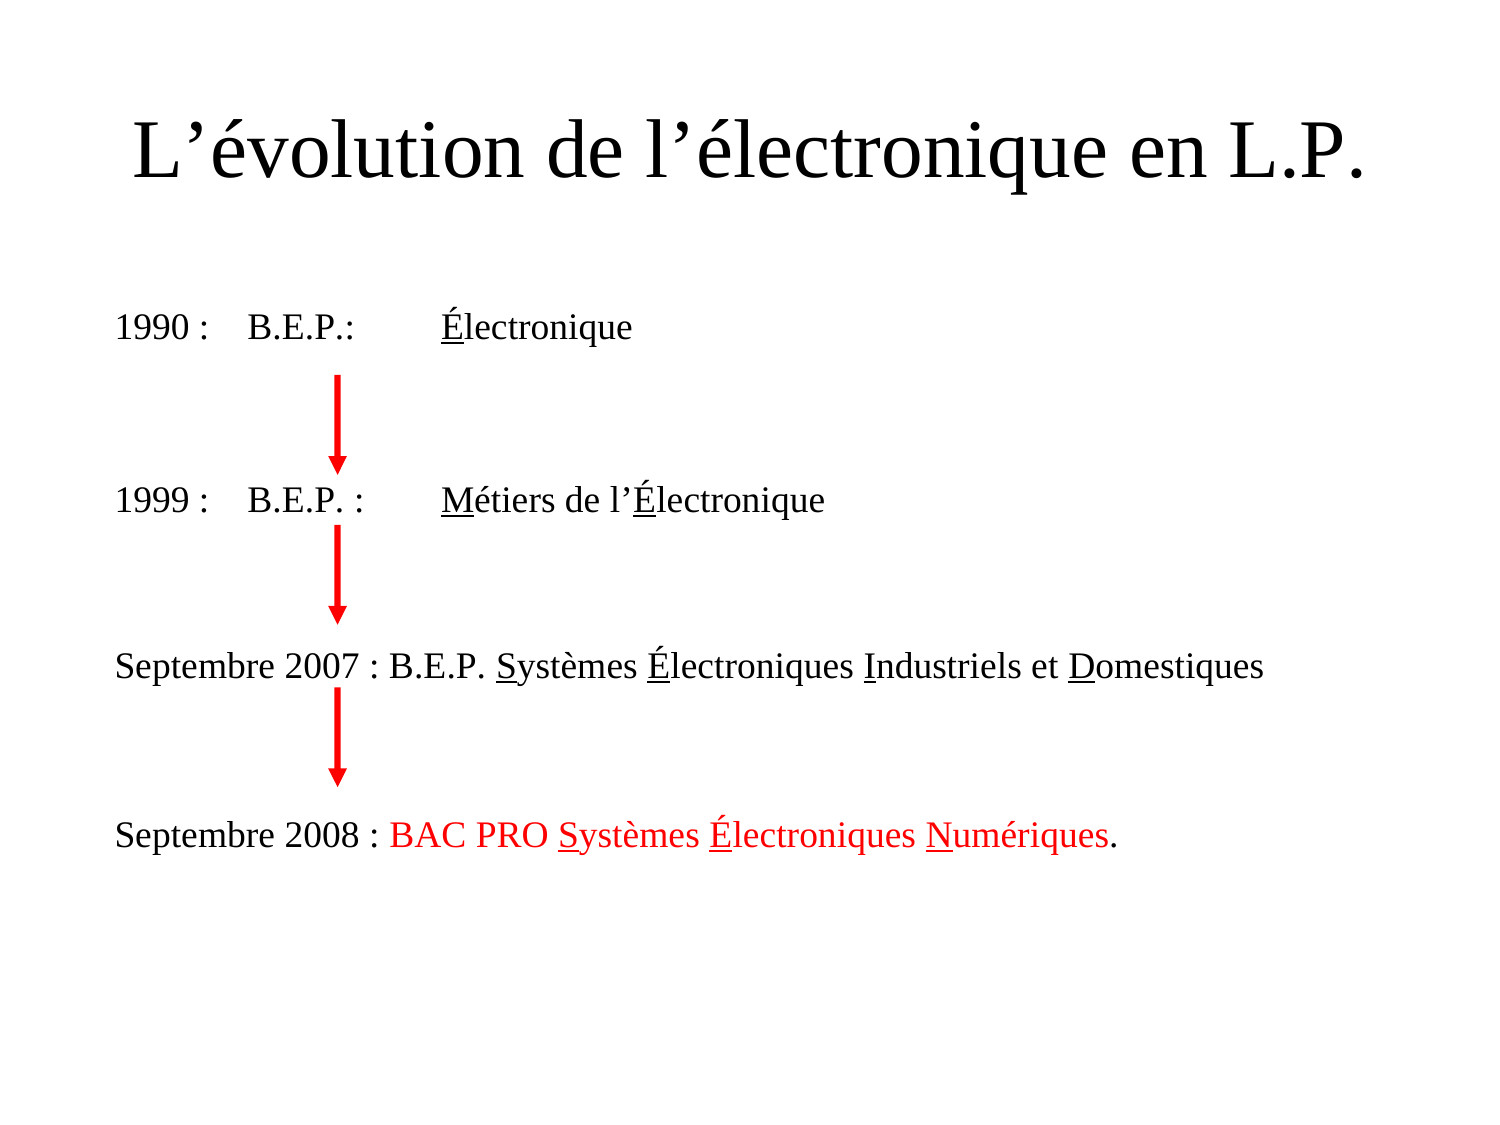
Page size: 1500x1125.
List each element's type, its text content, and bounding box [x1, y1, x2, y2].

title L’évolution de l’électronique en L.P. [112, 91, 1388, 207]
text_box 1990 : B.E.P.: Électronique 1999 : B.E.P. : Métiers de l’Électronique Septembre 2007 : B.E.P. Systèmes Électroniques Industriels et Domestiques Septembre 2008 : BAC PRO Systèmes Électroniques Numériques. [99, 212, 1400, 950]
